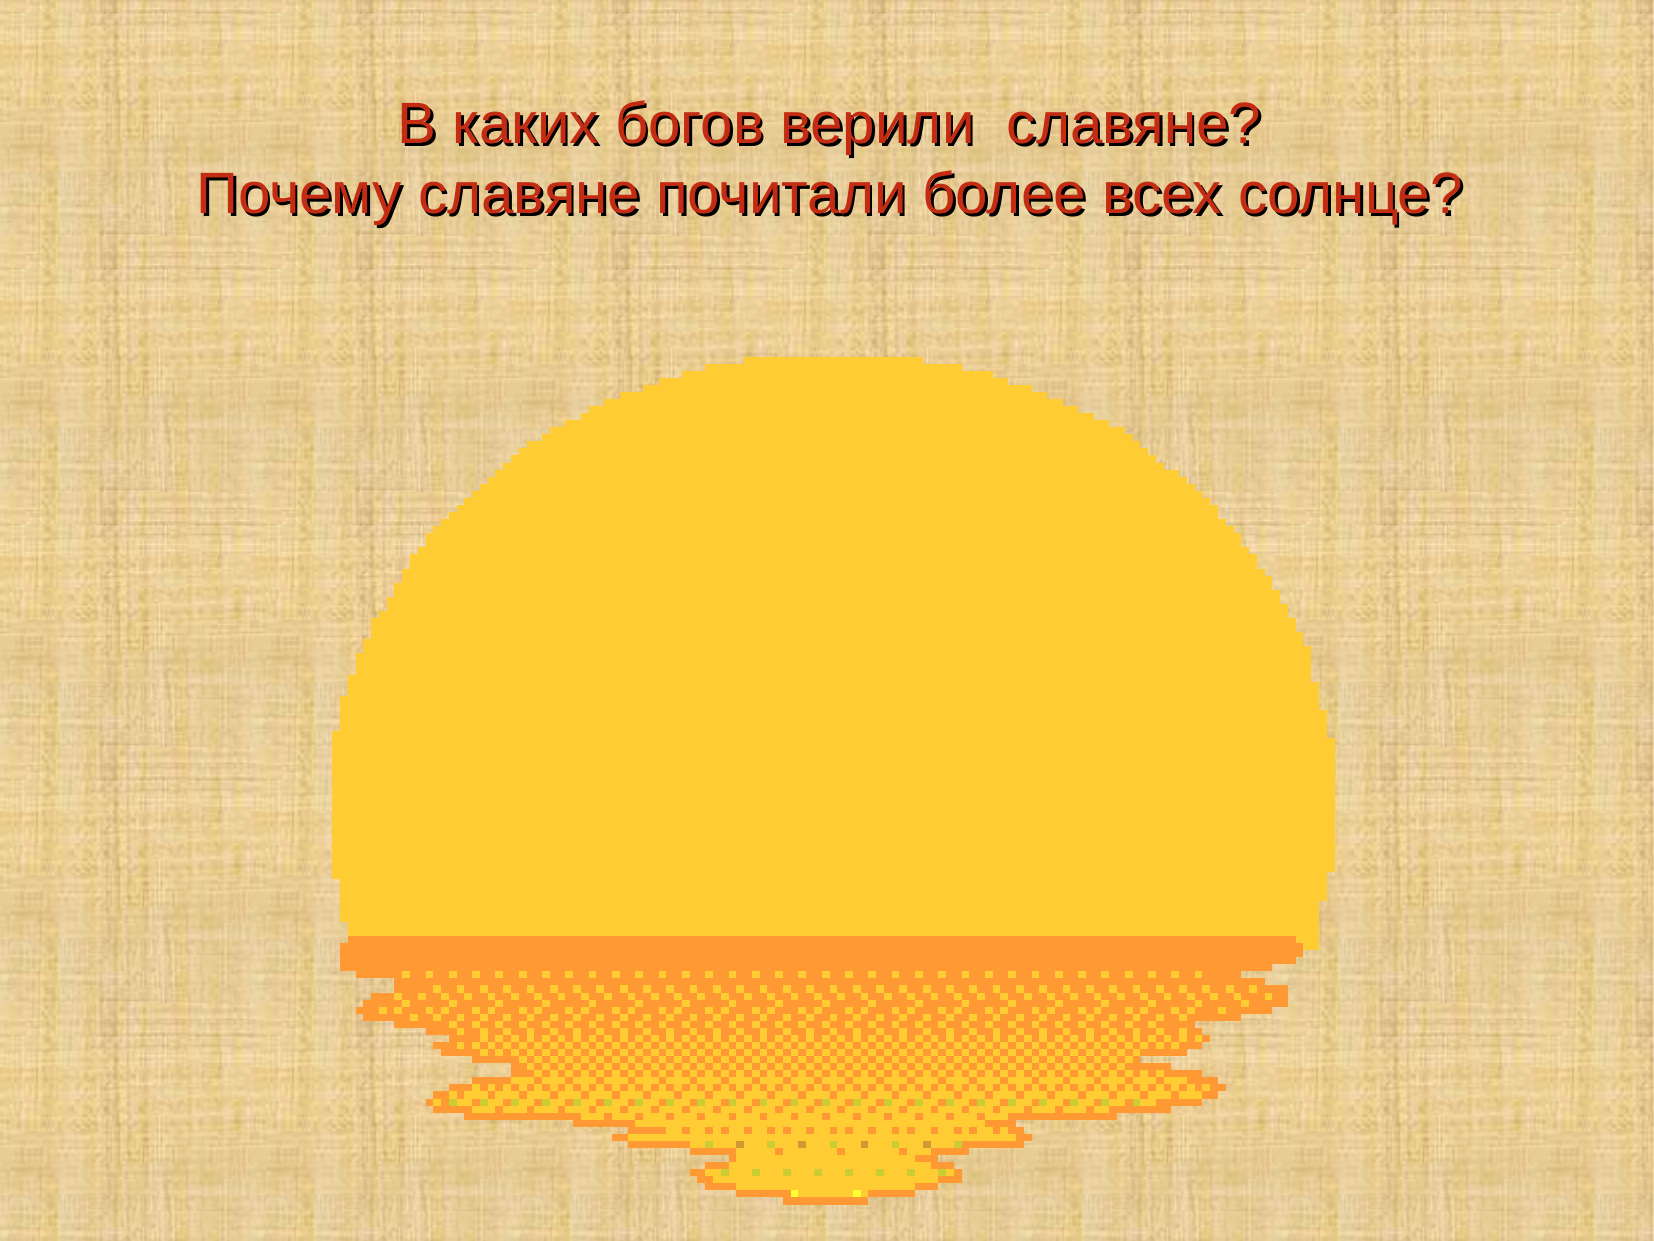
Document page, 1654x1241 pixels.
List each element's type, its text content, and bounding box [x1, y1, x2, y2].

picture [0, 0, 1654, 1241]
text_box В каких богов верили славяне? Почему славяне почитали более всех солнце? [97, 66, 1563, 315]
